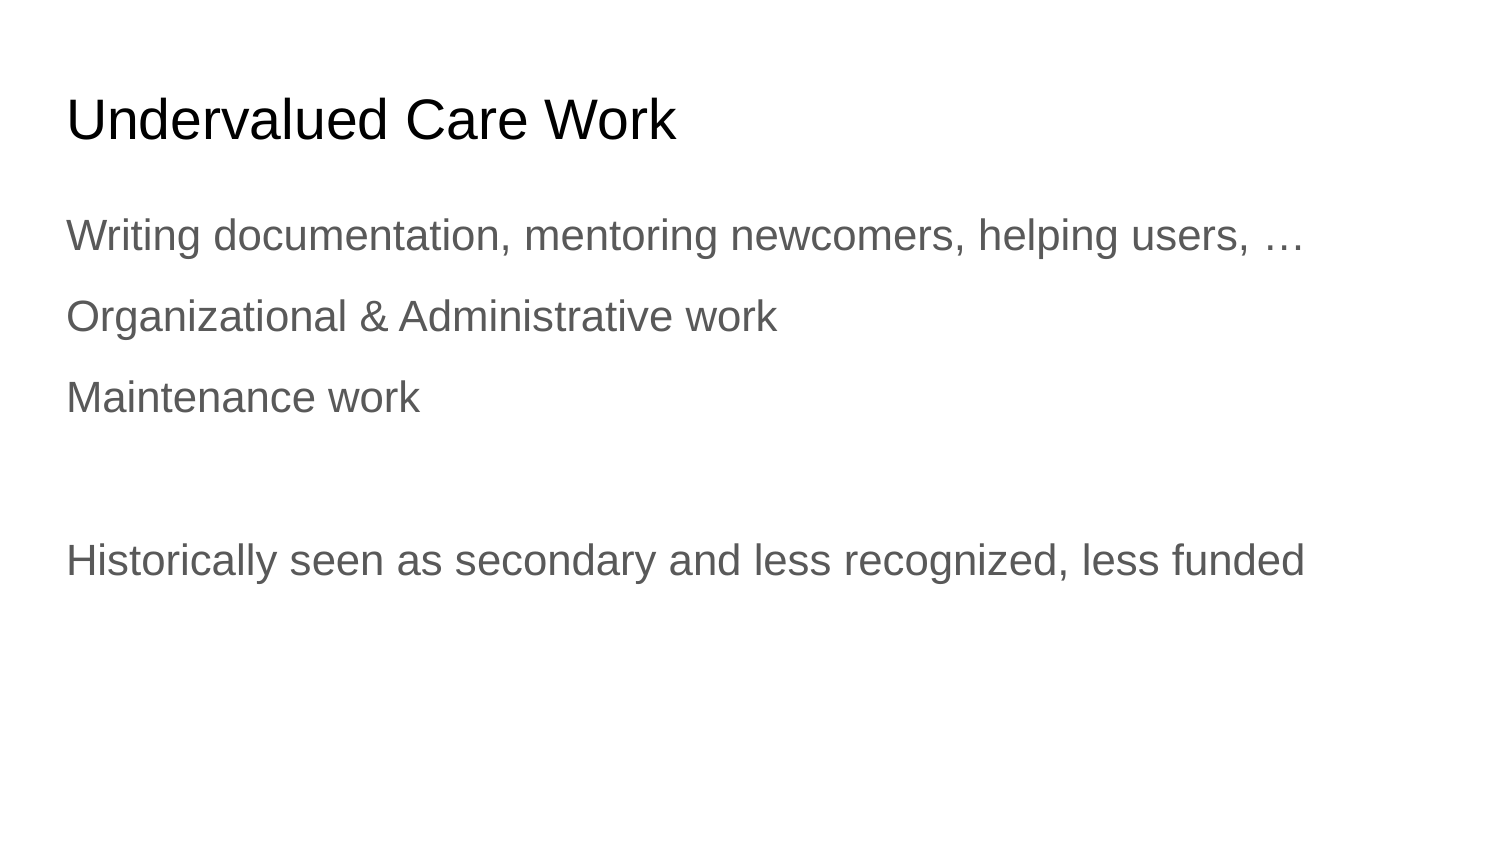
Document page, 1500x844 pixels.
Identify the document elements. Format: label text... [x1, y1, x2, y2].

title Undervalued Care Work [51, 72, 1449, 167]
list Writing documentation, mentoring newcomers, helping users, … Organizational & Administrative work Maintenance work Historically seen as secondary and less recognized, less funded [51, 189, 1449, 750]
